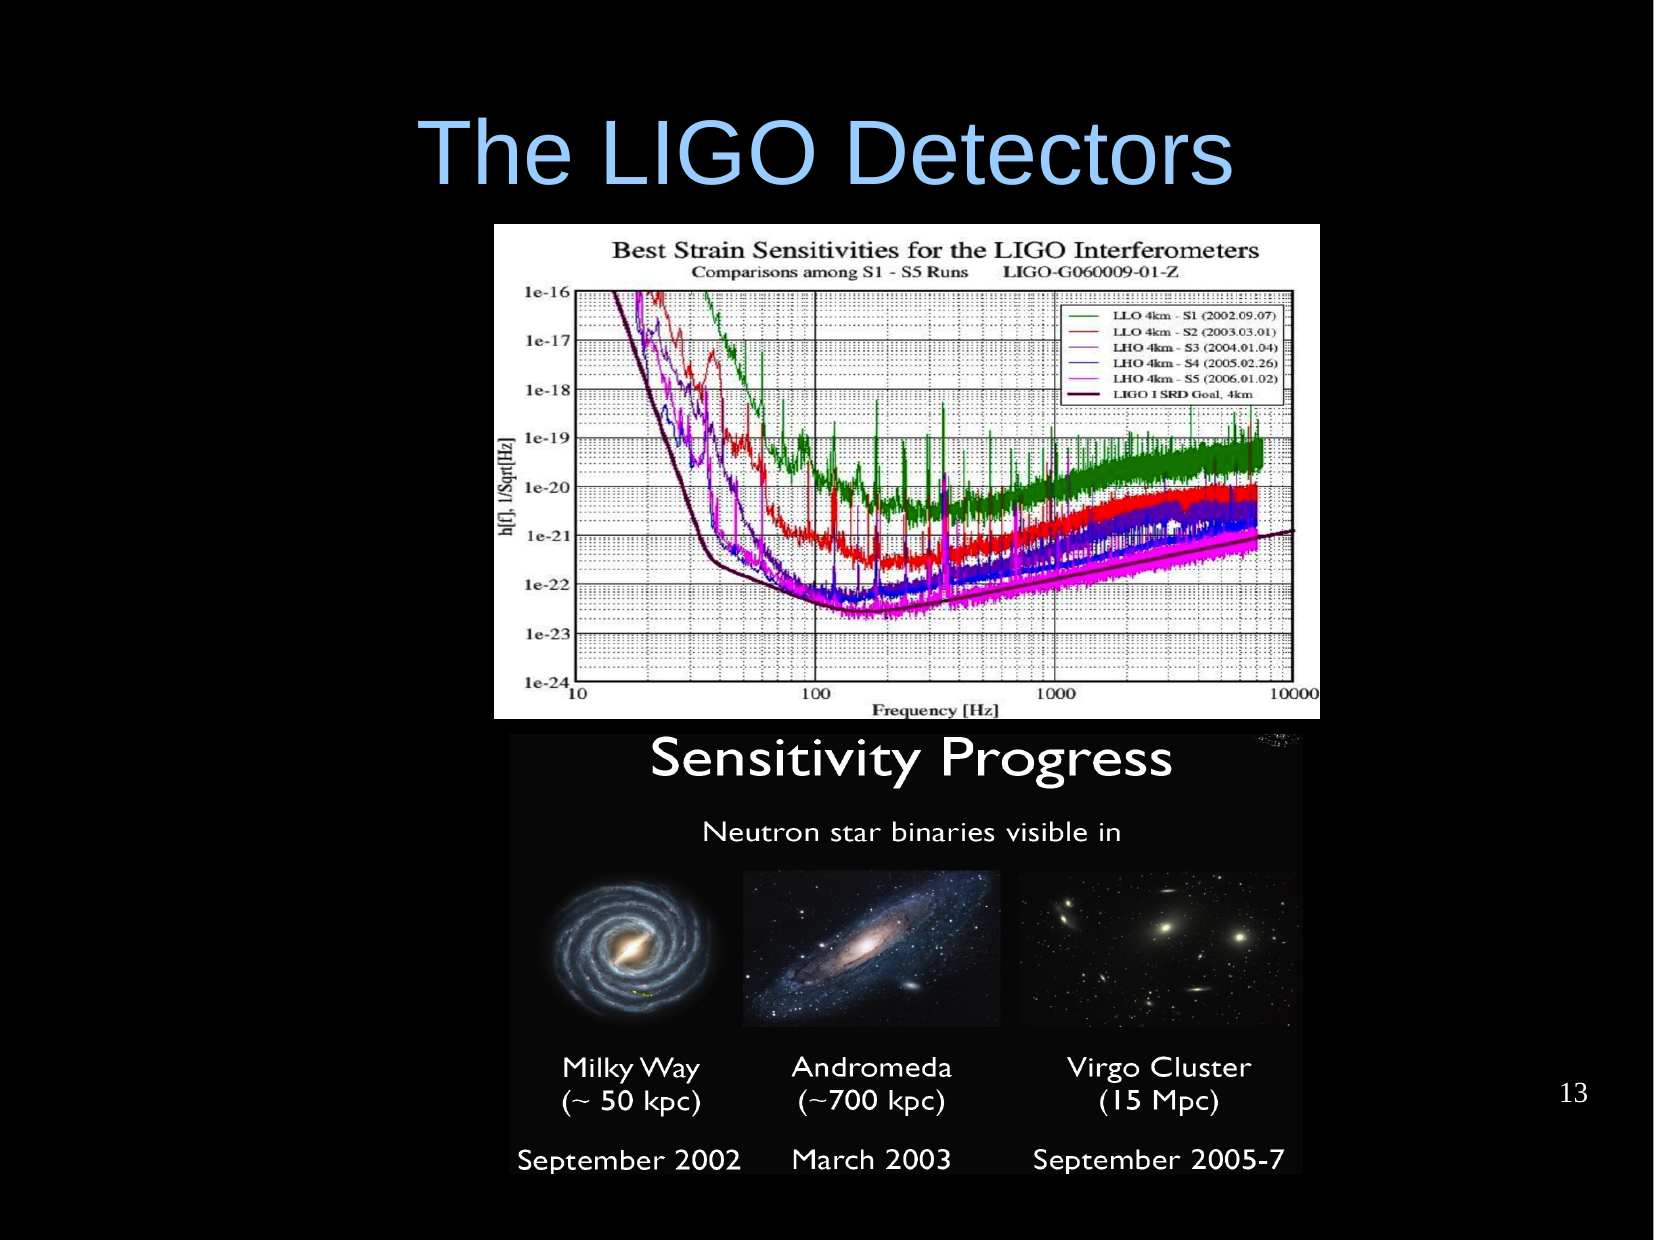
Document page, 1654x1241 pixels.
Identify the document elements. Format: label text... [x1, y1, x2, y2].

picture [509, 734, 1303, 1174]
picture [494, 257, 1320, 719]
title The LIGO Detectors [82, 49, 1571, 257]
